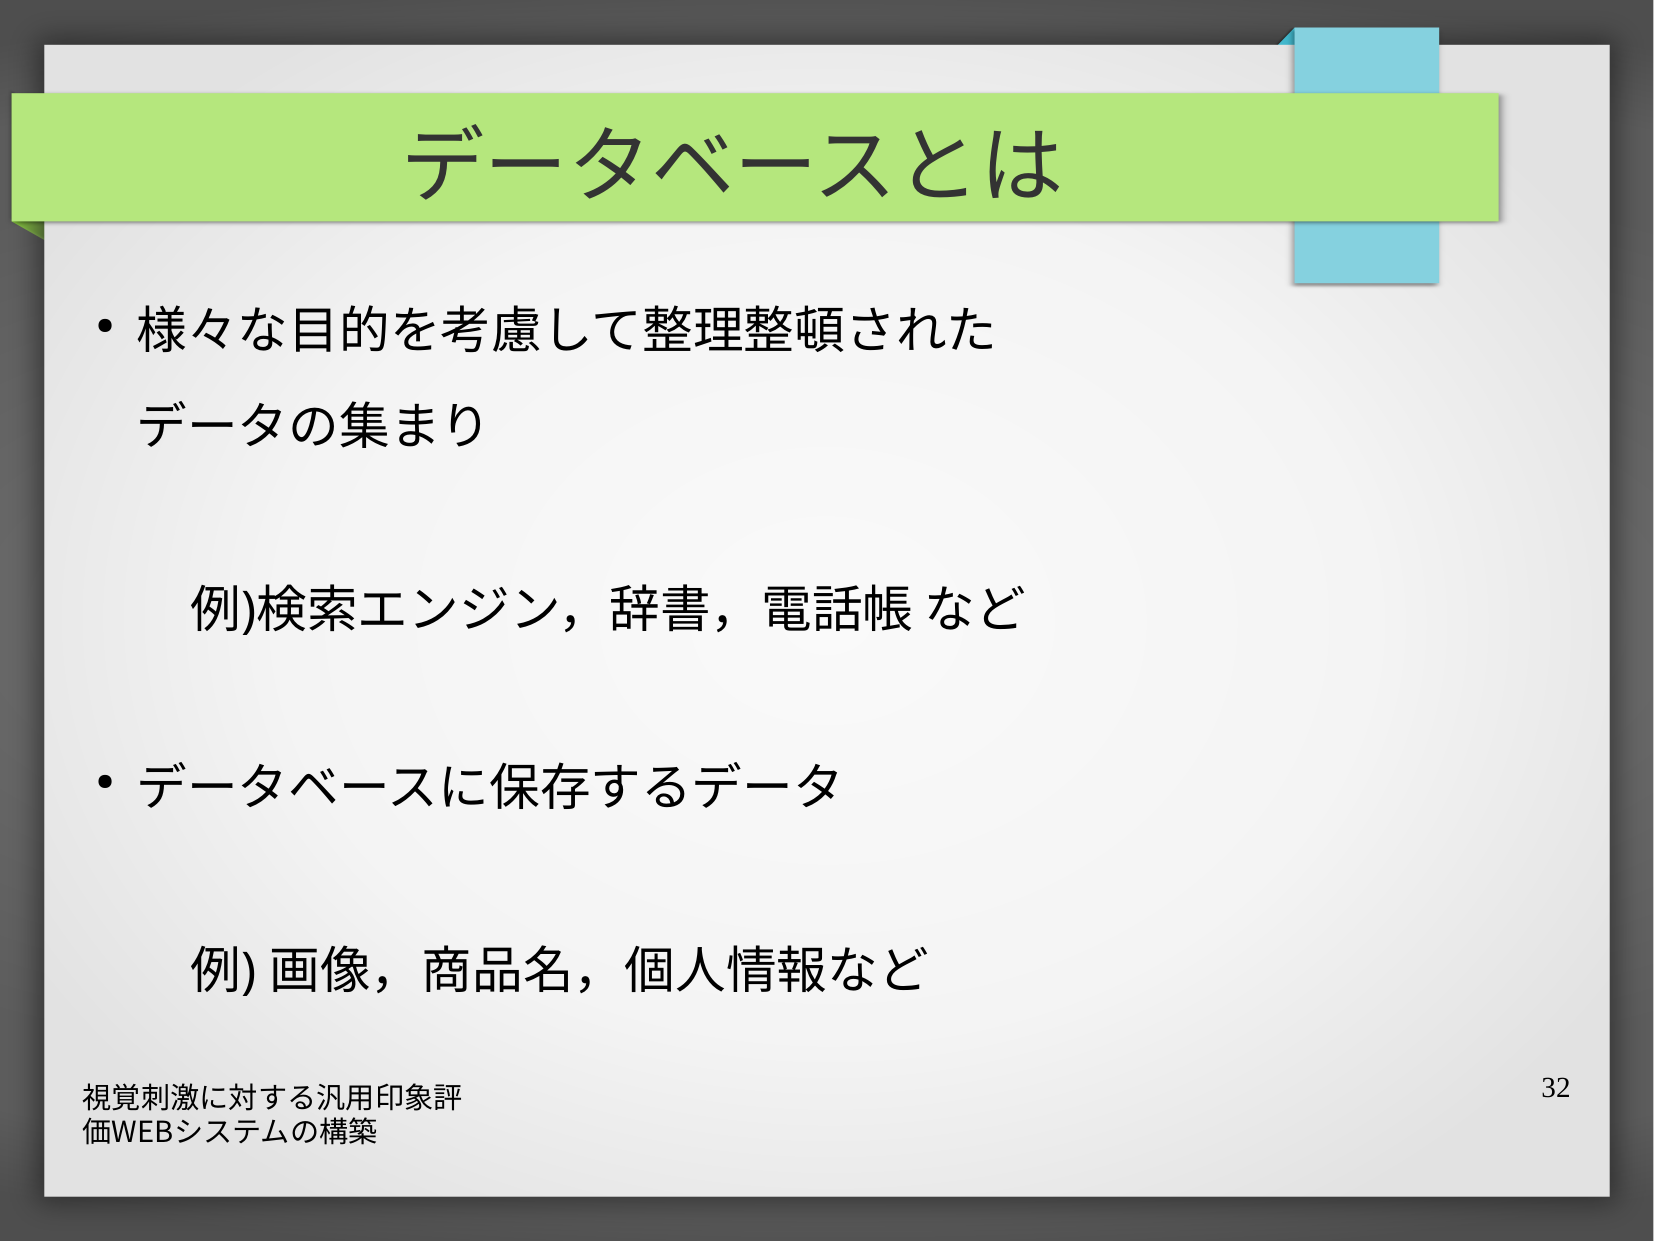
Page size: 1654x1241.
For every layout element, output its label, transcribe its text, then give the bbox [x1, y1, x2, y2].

title データベースとは [70, 106, 1229, 213]
picture [0, 0, 1654, 1241]
list 様々な目的を考慮して整理整頓された データの集まり 例)検索エンジン，辞書，電話帳 など データベースに保存するデータ 例) 画像，商品名，個人情報など [82, 290, 1538, 1010]
